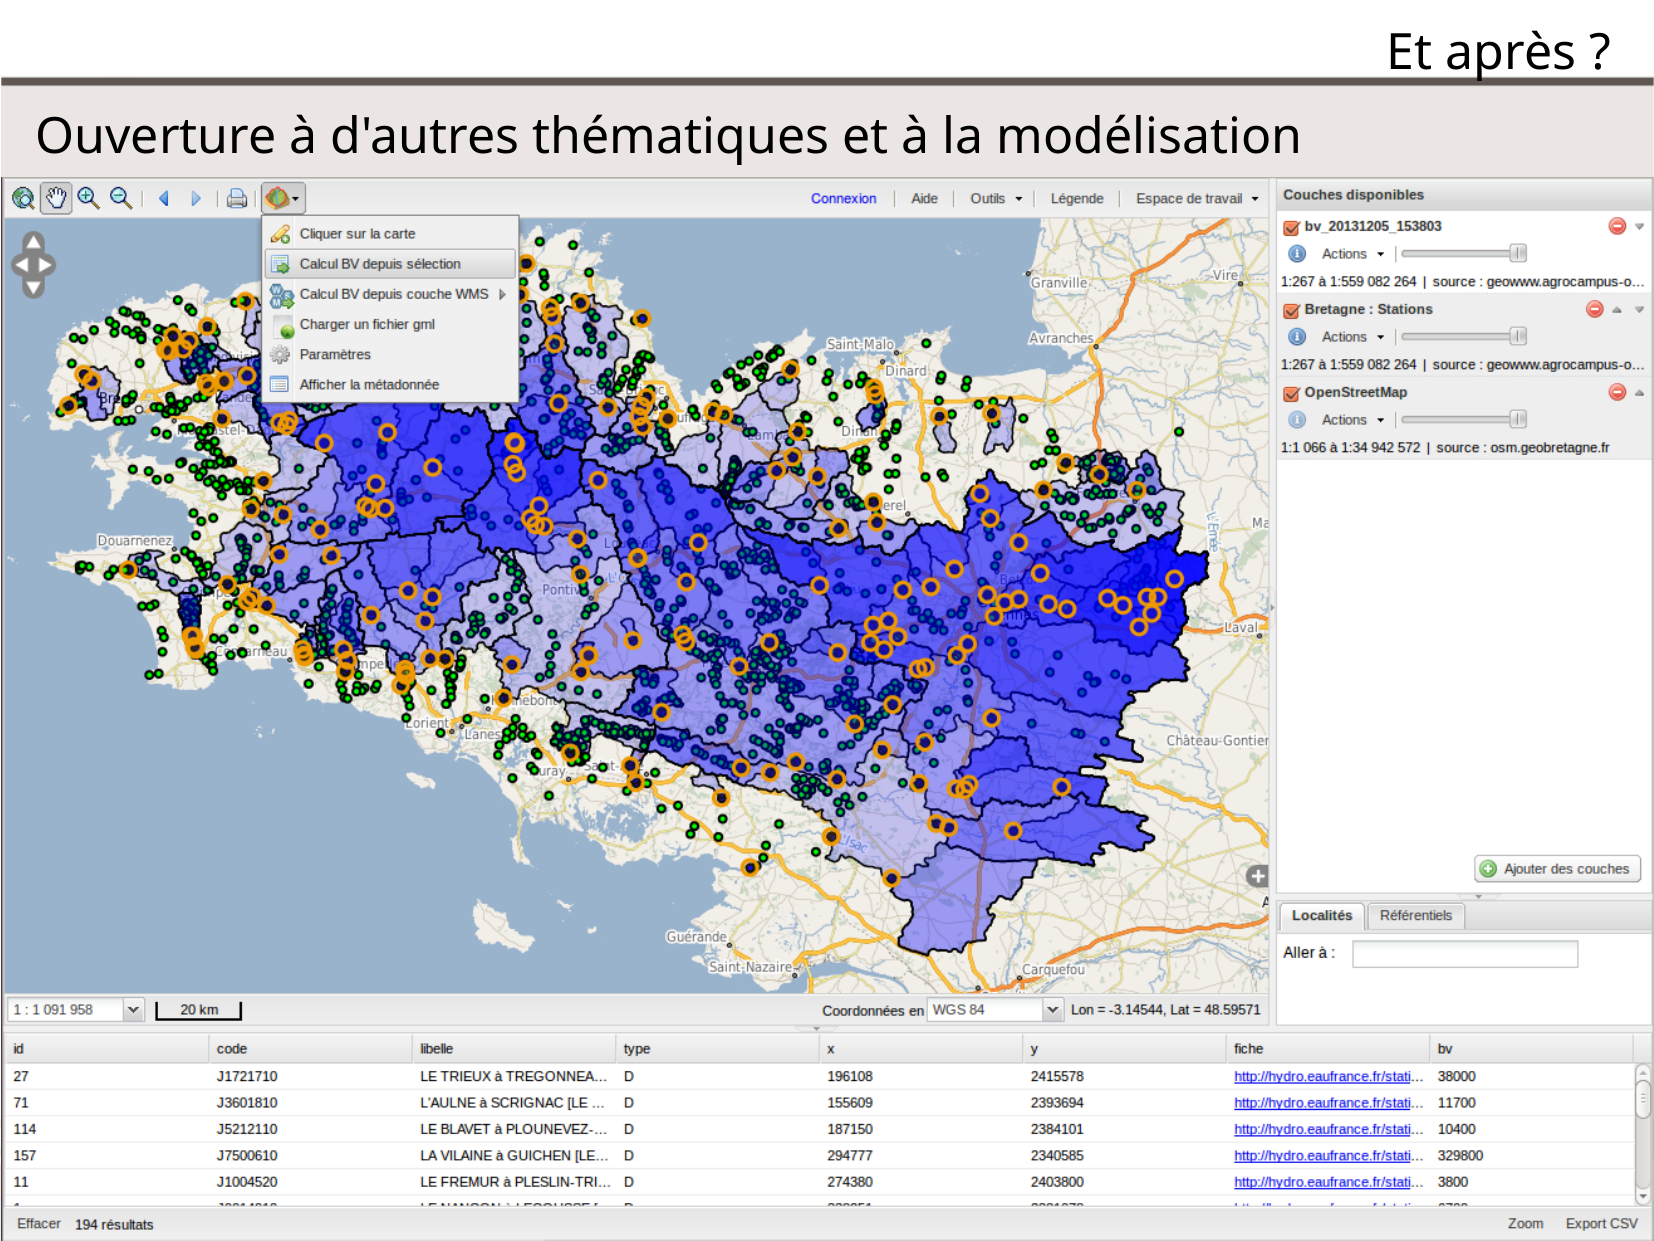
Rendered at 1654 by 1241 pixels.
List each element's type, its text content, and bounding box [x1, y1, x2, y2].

picture [1, 0, 1654, 177]
text_box Et après ? [1372, 8, 1654, 82]
text_box Ouverture à d'autres thématiques et à la modélisation [20, 92, 1498, 167]
picture [1, 178, 1654, 1241]
